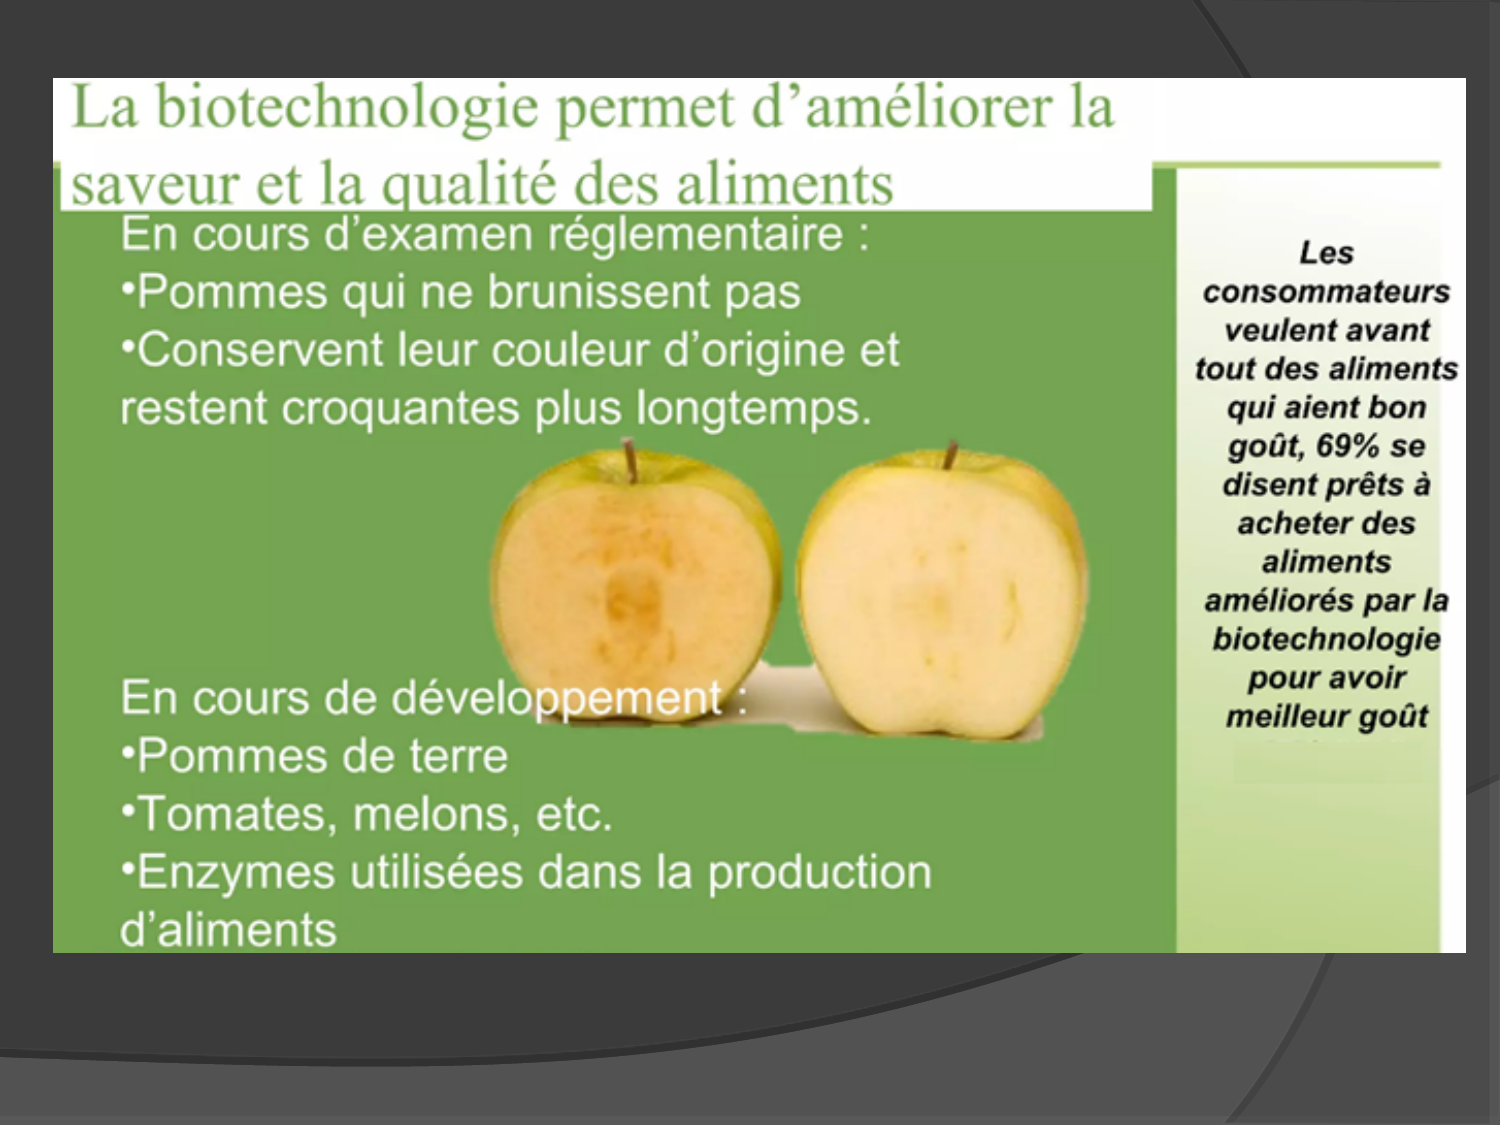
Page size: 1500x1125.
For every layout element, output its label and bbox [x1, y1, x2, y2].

picture [53, 78, 1466, 953]
